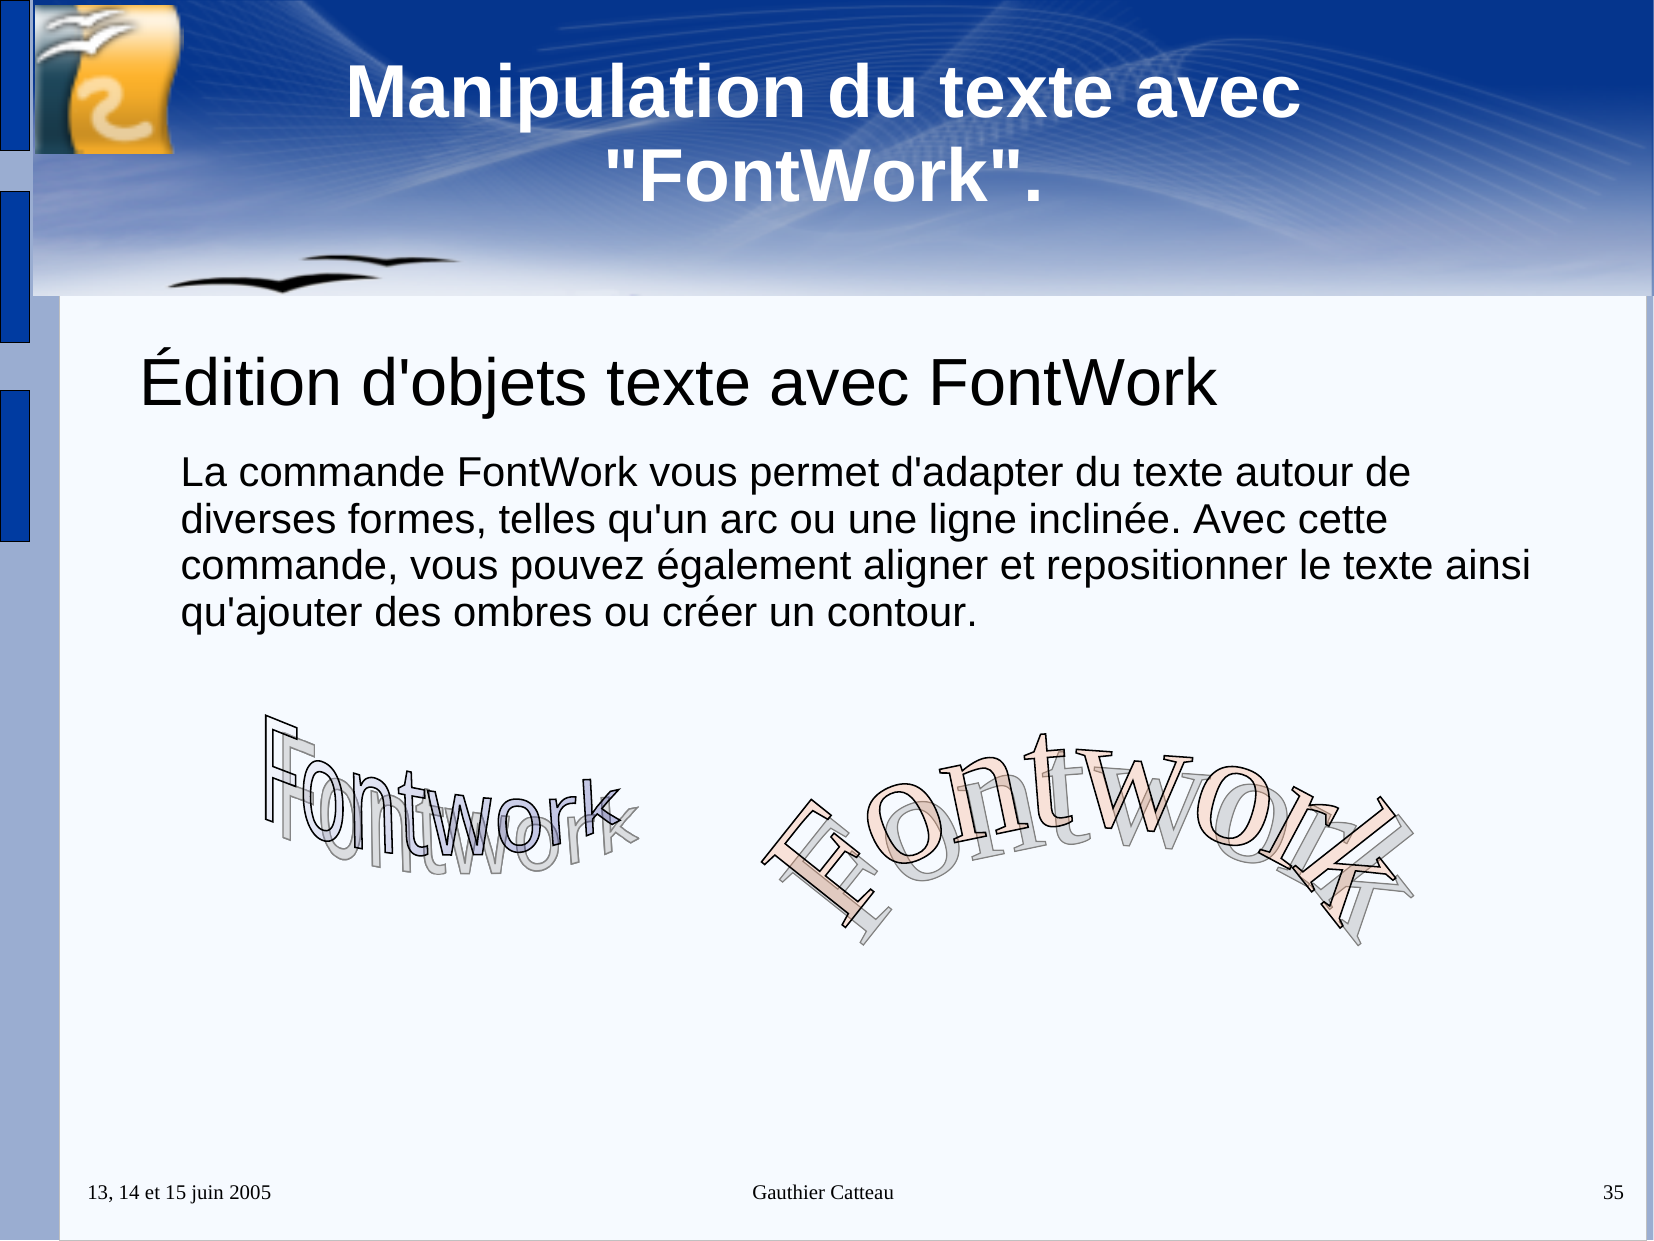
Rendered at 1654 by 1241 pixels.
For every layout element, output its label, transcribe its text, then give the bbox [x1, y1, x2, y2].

text_box Fontwork [1024, 733, 1073, 827]
text_box Fontwork [761, 799, 874, 928]
text_box Fontwork [427, 790, 492, 856]
list Édition d'objets texte avec FontWork La commande FontWork vous permet d'adapter du texte autour de diverses formes, telles qu'un arc ou une ligne inclinée. Avec cette commande, vous pouvez également aligner et repositionner le texte ainsi qu'ajouter des ombres ou créer un contour. [121, 344, 1534, 1127]
text_box Fontwork [1197, 766, 1270, 846]
text_box Fontwork [1076, 749, 1193, 832]
text_box Fontwork [498, 799, 541, 853]
title Manipulation du texte avec "FontWork". [118, 29, 1531, 237]
picture [33, 0, 1654, 296]
text_box Fontwork [353, 773, 393, 854]
text_box Fontwork [549, 796, 576, 846]
text_box Fontwork [1258, 786, 1396, 929]
text_box Fontwork [583, 779, 621, 836]
text_box Fontwork [303, 760, 343, 842]
text_box Fontwork [867, 783, 942, 864]
text_box Fontwork [265, 715, 297, 822]
text_box Fontwork [398, 771, 428, 856]
text_box Fontwork [939, 757, 1029, 843]
